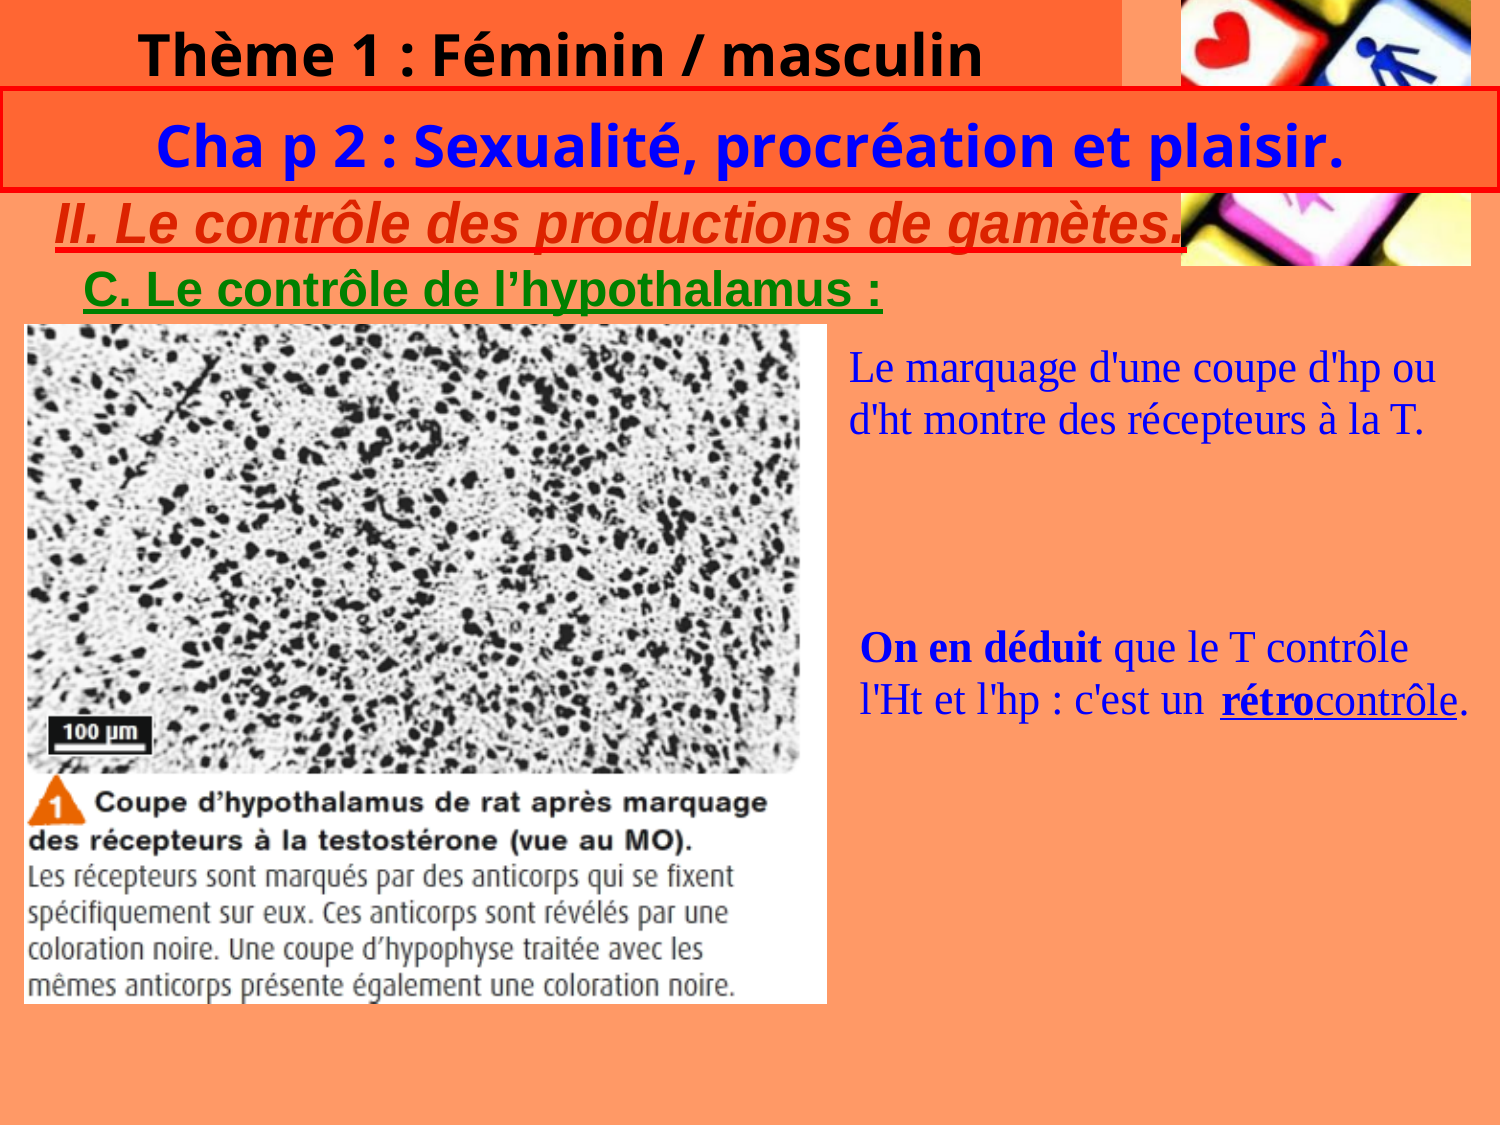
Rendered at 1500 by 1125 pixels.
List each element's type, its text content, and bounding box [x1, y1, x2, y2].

text_box Thème 1 : Féminin / masculin [0, 0, 1122, 88]
chart [797, 619, 1500, 793]
chart [53, 189, 1398, 255]
picture [1181, 0, 1471, 88]
text_box Cha p 2 : Sexualité, procréation et plaisir. [0, 88, 1500, 191]
picture [24, 324, 827, 1004]
chart [81, 259, 1500, 591]
picture [1181, 191, 1471, 259]
